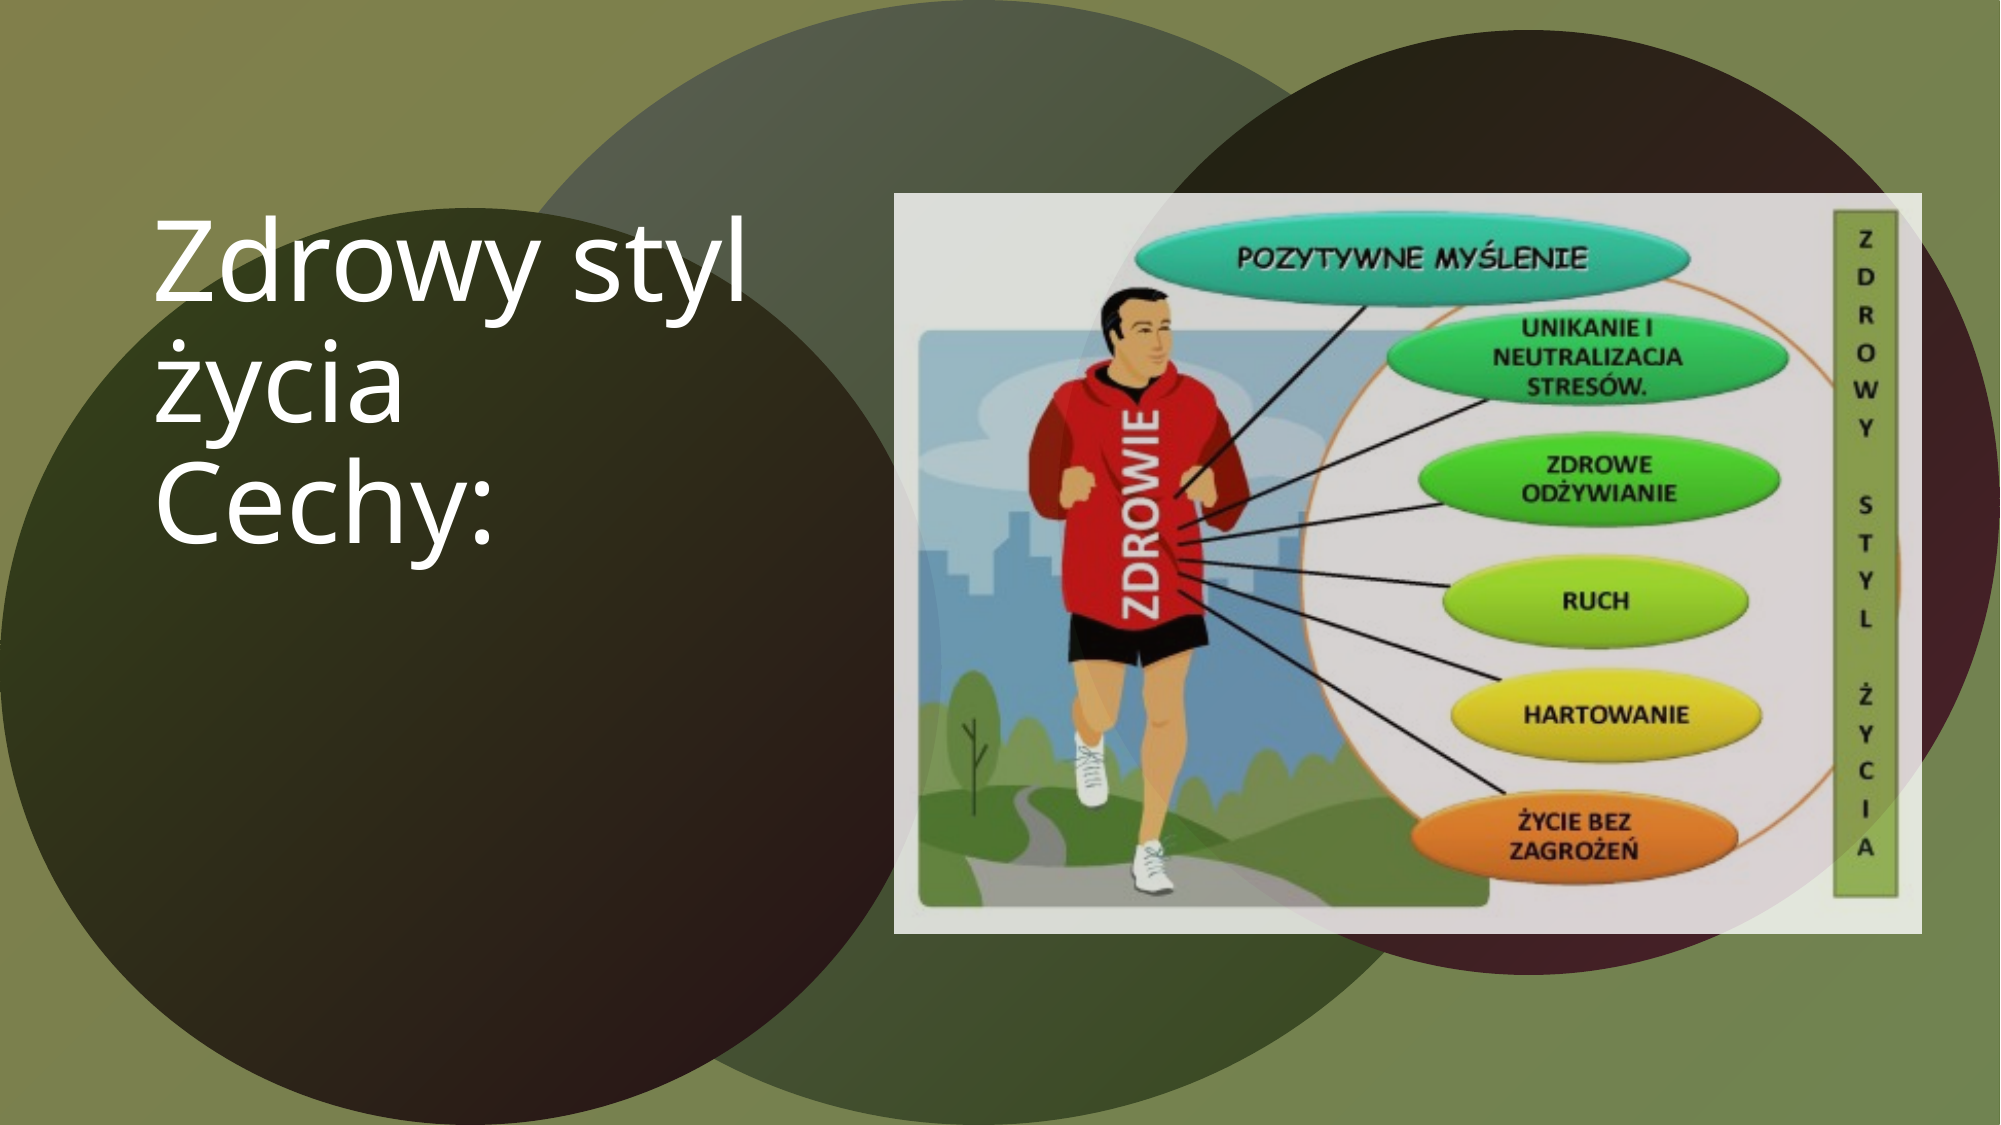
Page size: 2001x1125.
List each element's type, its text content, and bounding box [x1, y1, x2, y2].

picture [894, 193, 1922, 934]
title Zdrowy styl życia Cechy: [137, 184, 834, 576]
text_box [0, 0, 2000, 1125]
